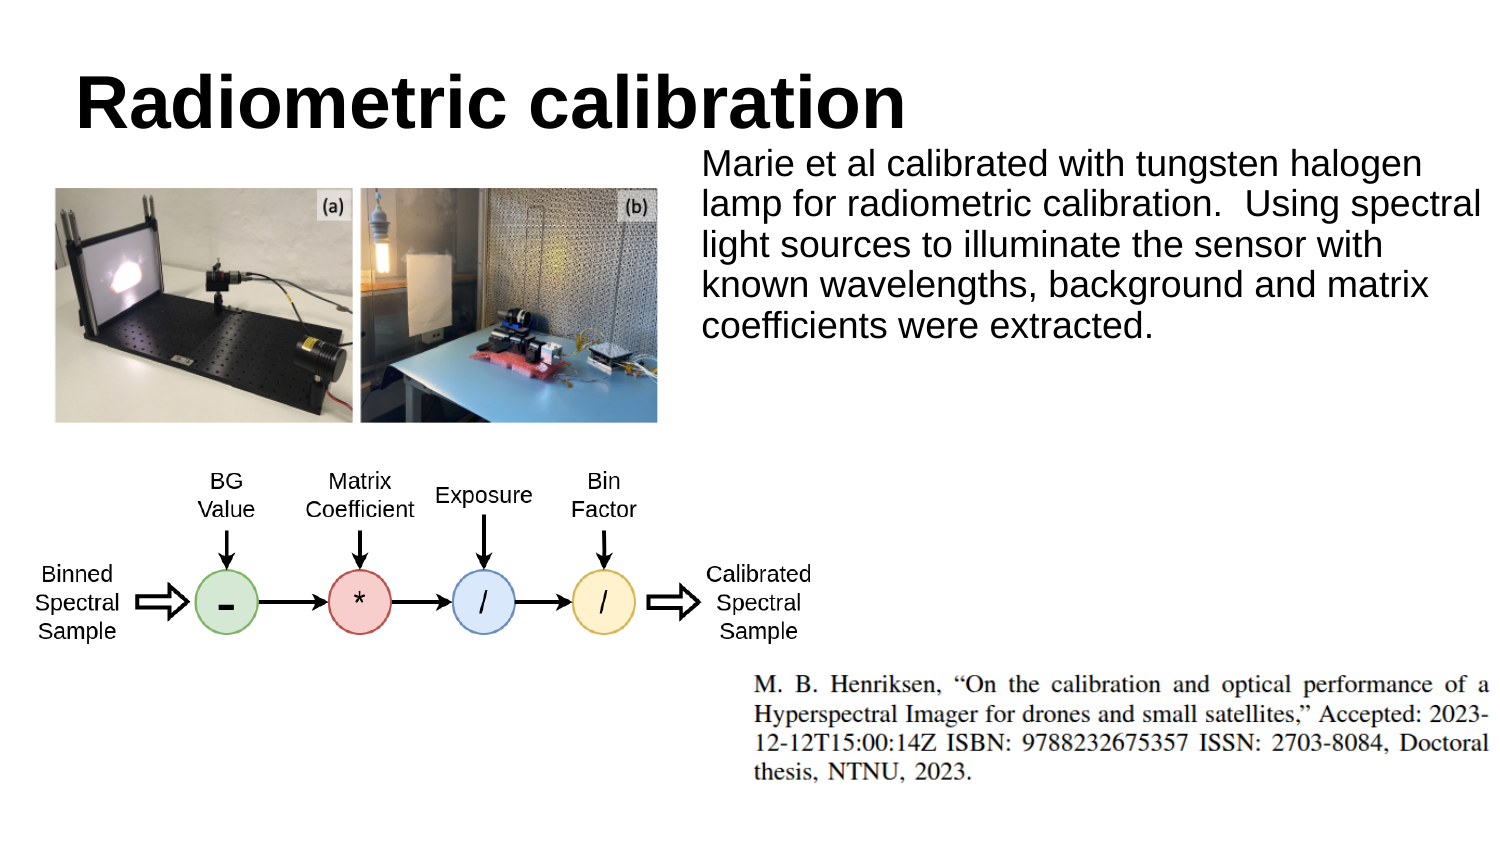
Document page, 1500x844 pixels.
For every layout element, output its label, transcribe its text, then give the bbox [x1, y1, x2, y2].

picture [26, 458, 820, 649]
picture [749, 673, 1499, 785]
picture [54, 188, 658, 423]
title Radiometric calibration [75, 33, 1425, 175]
text_box Marie et al calibrated with tungsten halogen lamp for radiometric calibration. Using spectral light sources to illuminate the sensor with known wavelengths, background and matrix coefficients were extracted. [686, 136, 1500, 448]
